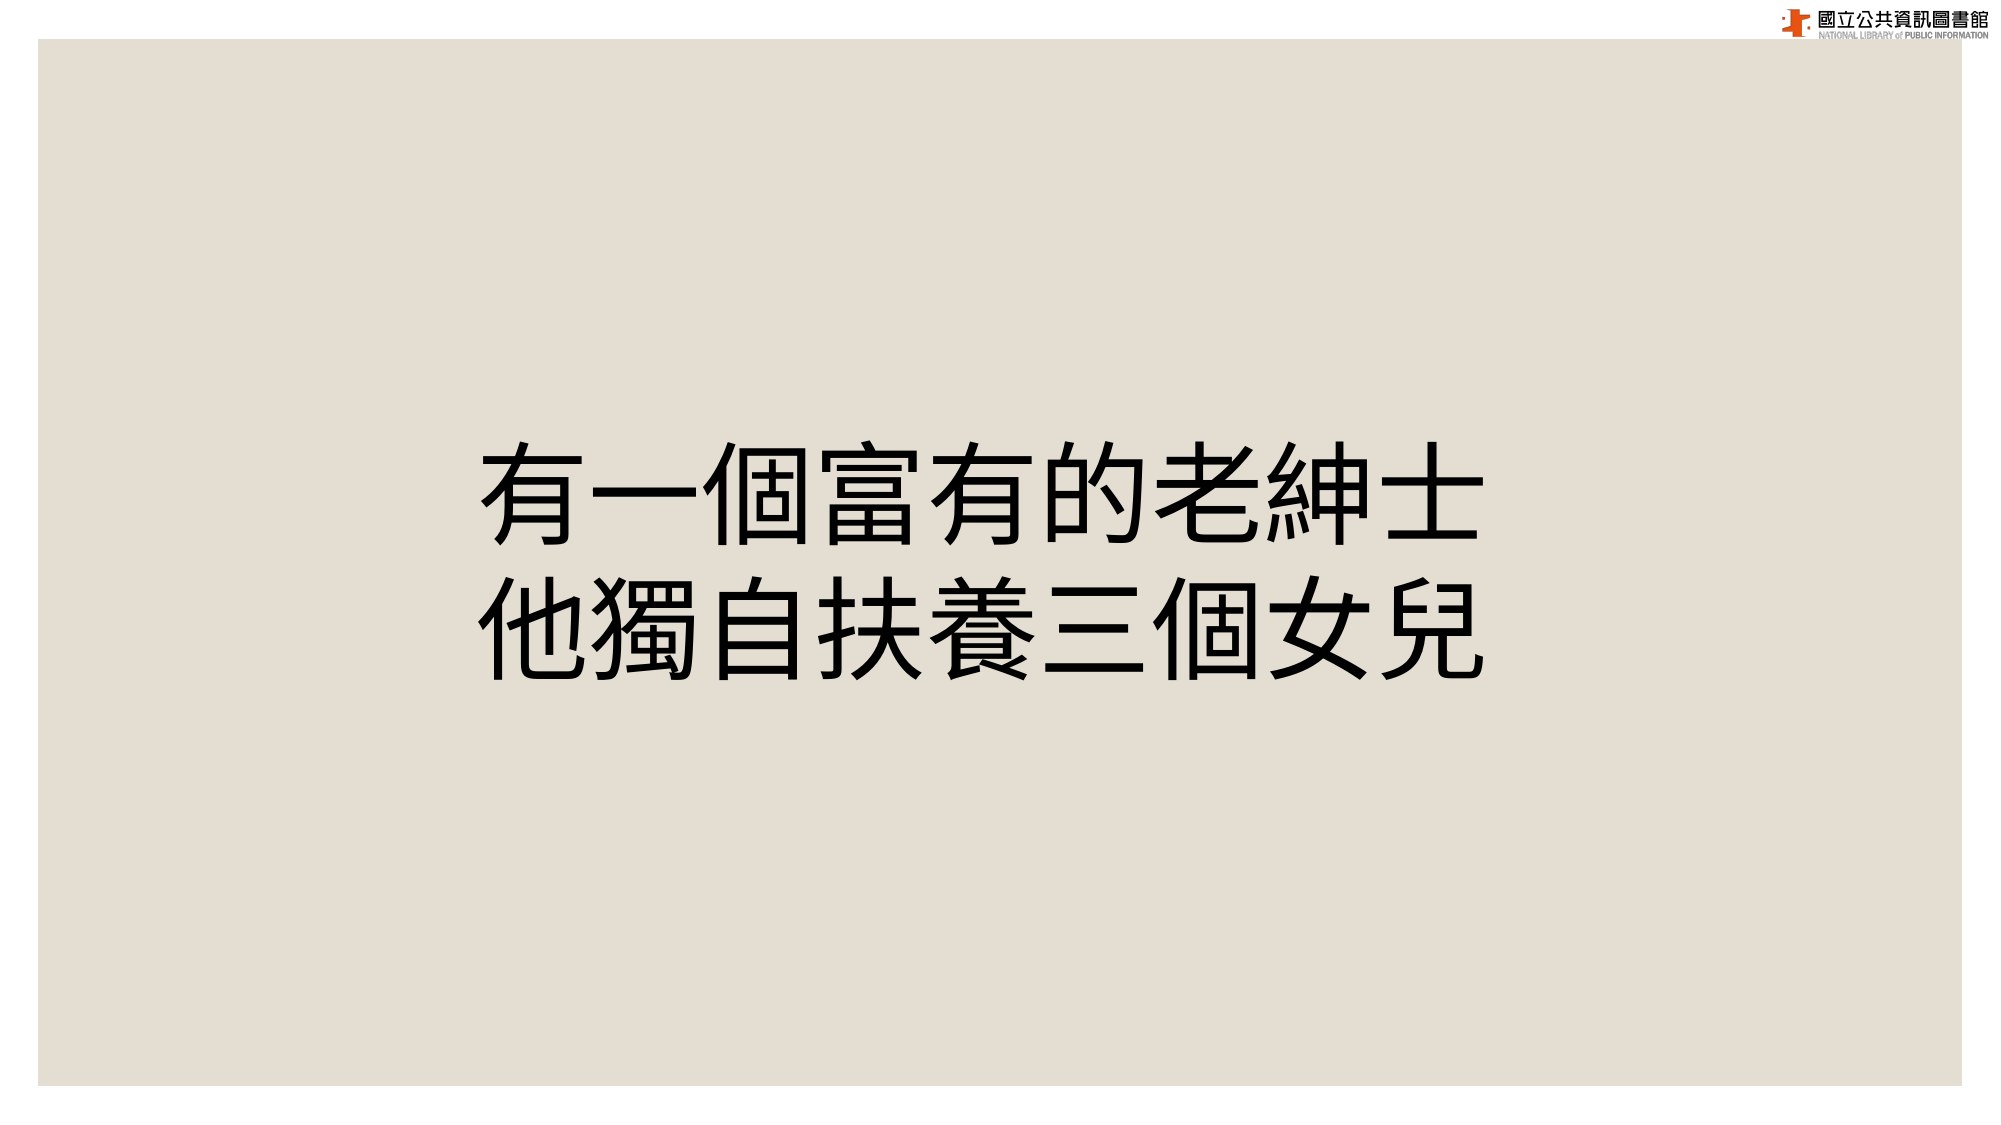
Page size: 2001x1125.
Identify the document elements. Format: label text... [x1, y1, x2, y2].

text_box 有一個富有的老紳士 他獨自扶養三個女兒 [461, 416, 1515, 841]
